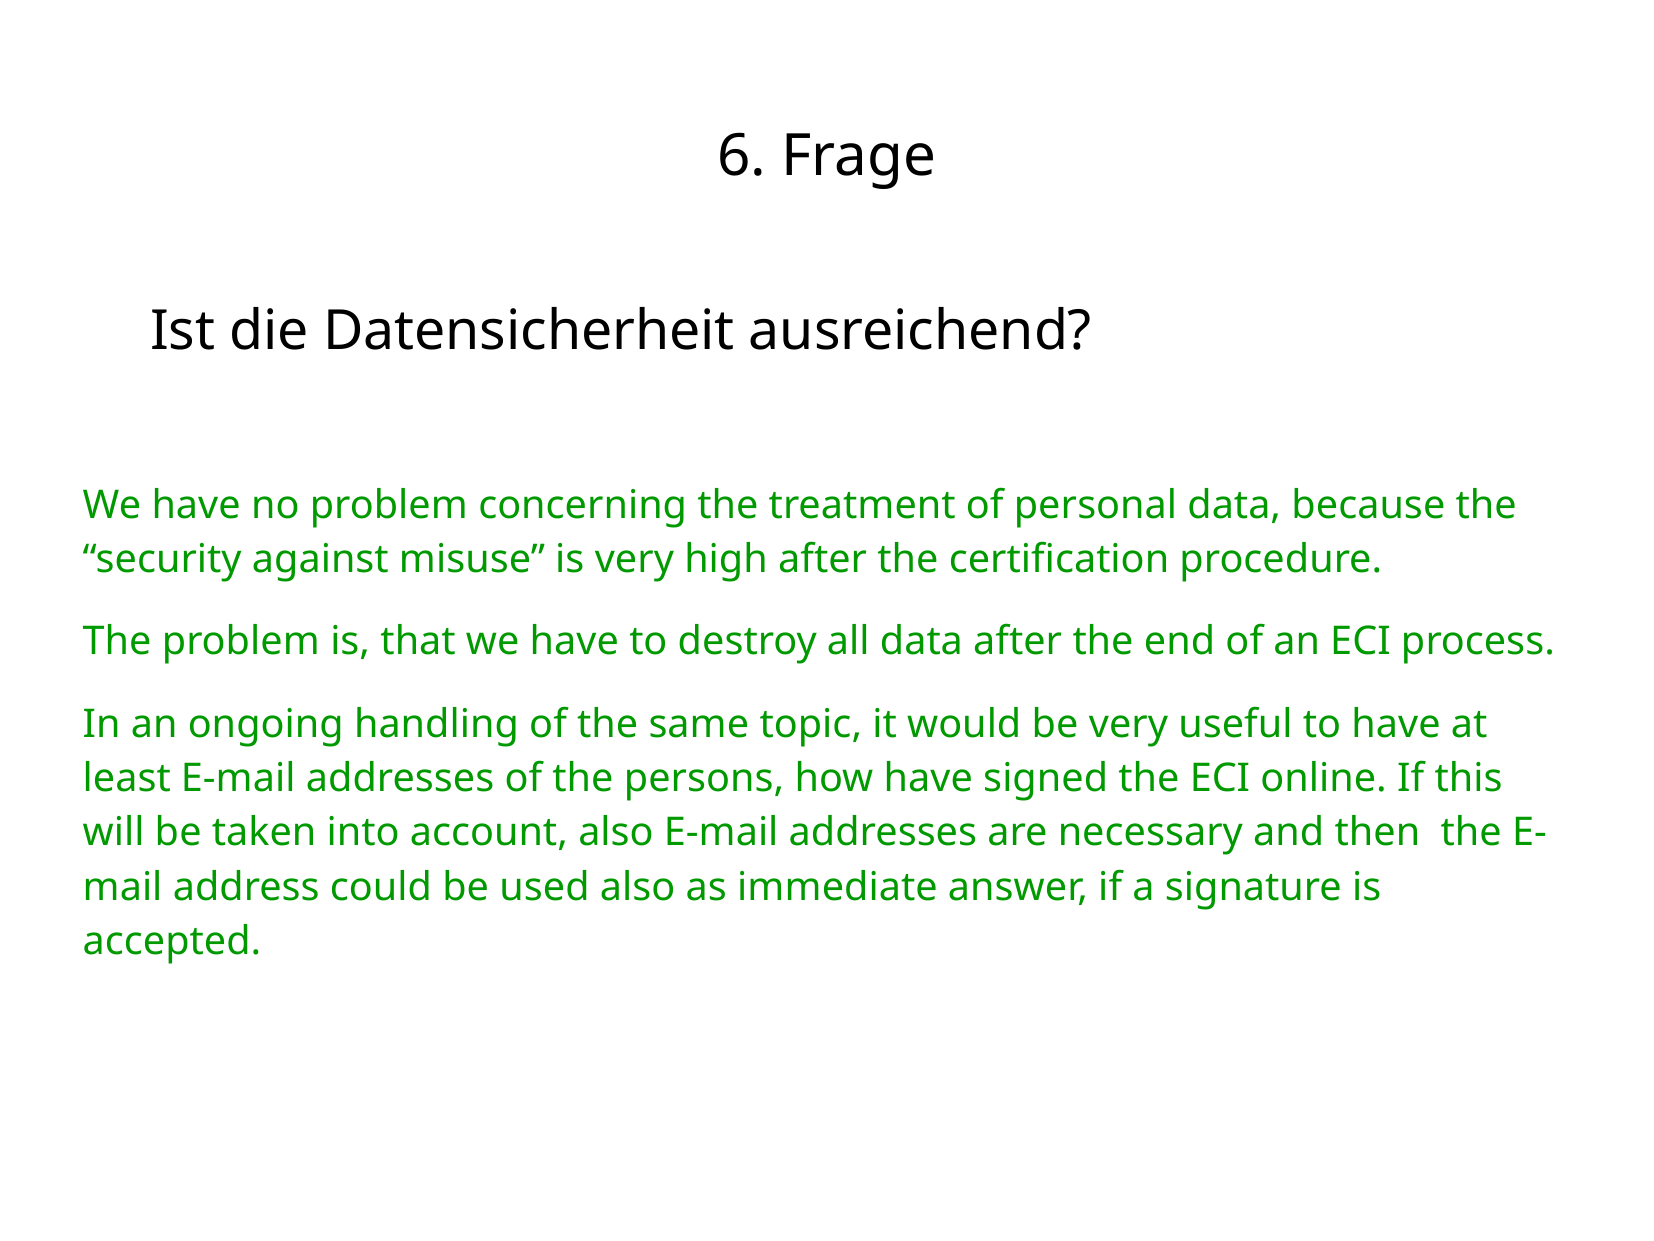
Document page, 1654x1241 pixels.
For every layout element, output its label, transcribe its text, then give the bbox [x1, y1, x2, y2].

title 6. Frage [82, 49, 1571, 257]
list Ist die Datensicherheit ausreichend? We have no problem concerning the treatment of personal data, because the “security against misuse” is very high after the certification procedure. The problem is, that we have to destroy all data after the end of an ECI process. In an ongoing handling of the same topic, it would be very useful to have at least E-mail addresses of the persons, how have signed the ECI online. If this will be taken into account, also E-mail addresses are necessary and then the E-mail address could be used also as immediate answer, if a signature is accepted. [82, 290, 1571, 1010]
